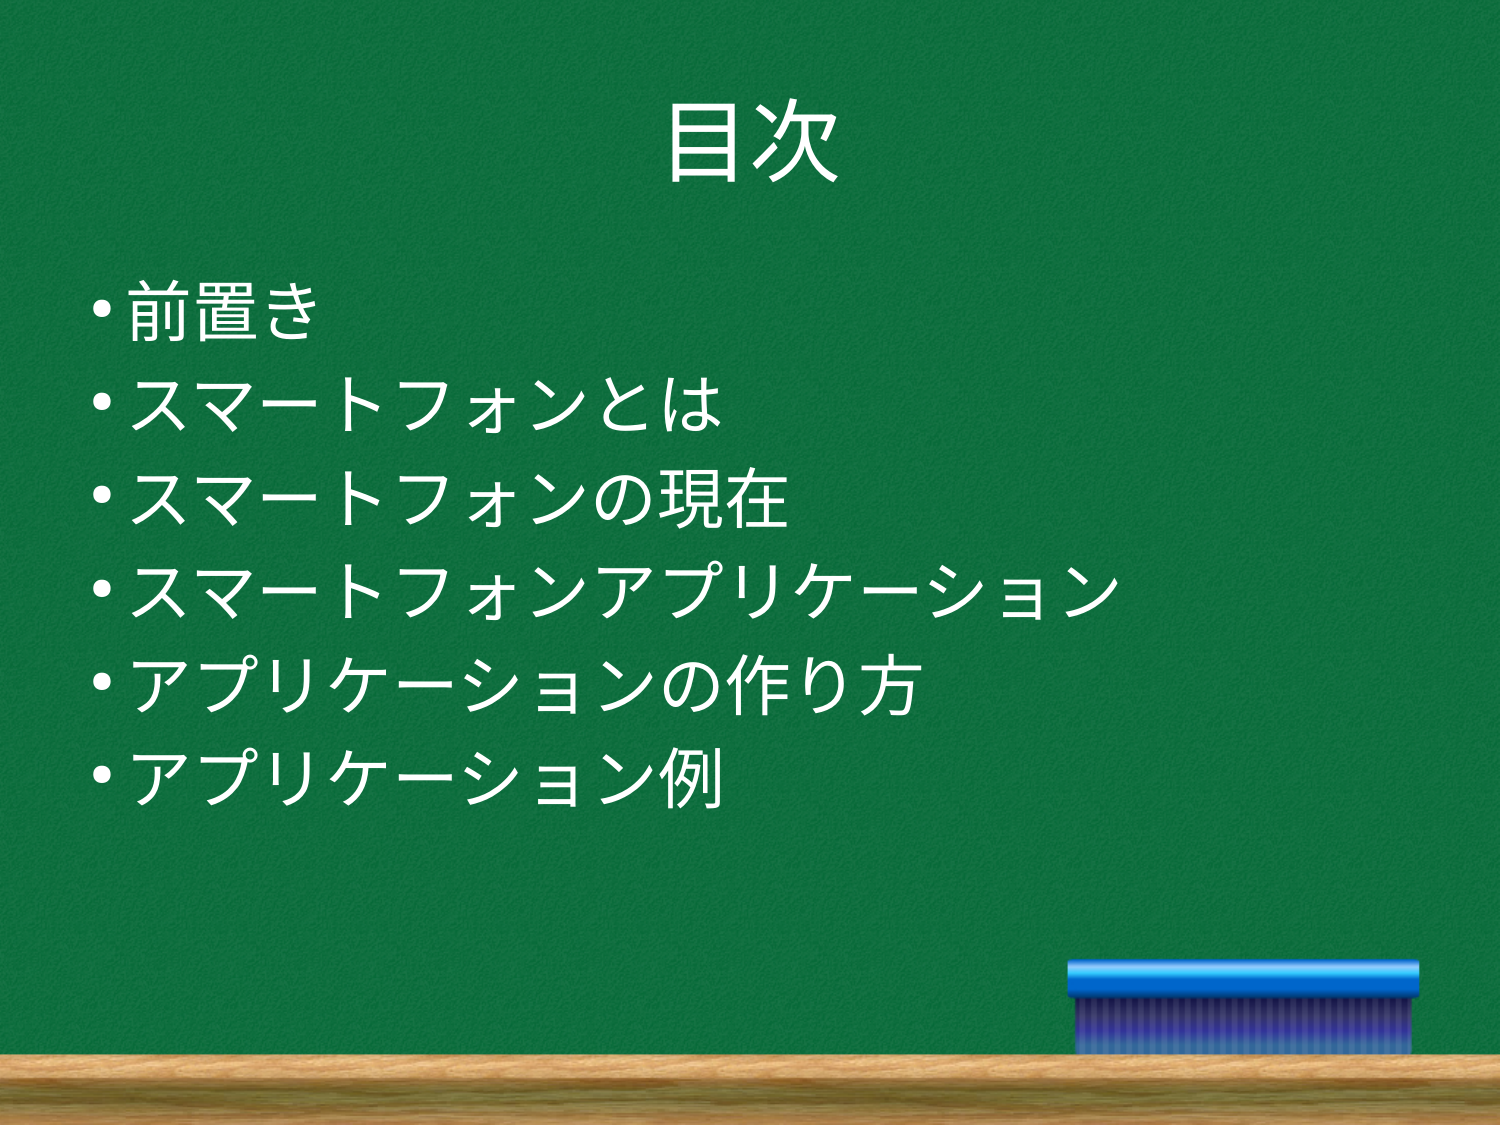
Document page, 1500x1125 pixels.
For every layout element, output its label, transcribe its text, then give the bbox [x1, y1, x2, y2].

title 目次 [75, 45, 1425, 233]
picture [0, 0, 1500, 1125]
list 前置き スマートフォンとは スマートフォンの現在 スマートフォンアプリケーション アプリケーションの作り方 アプリケーション例 [75, 262, 1425, 1005]
